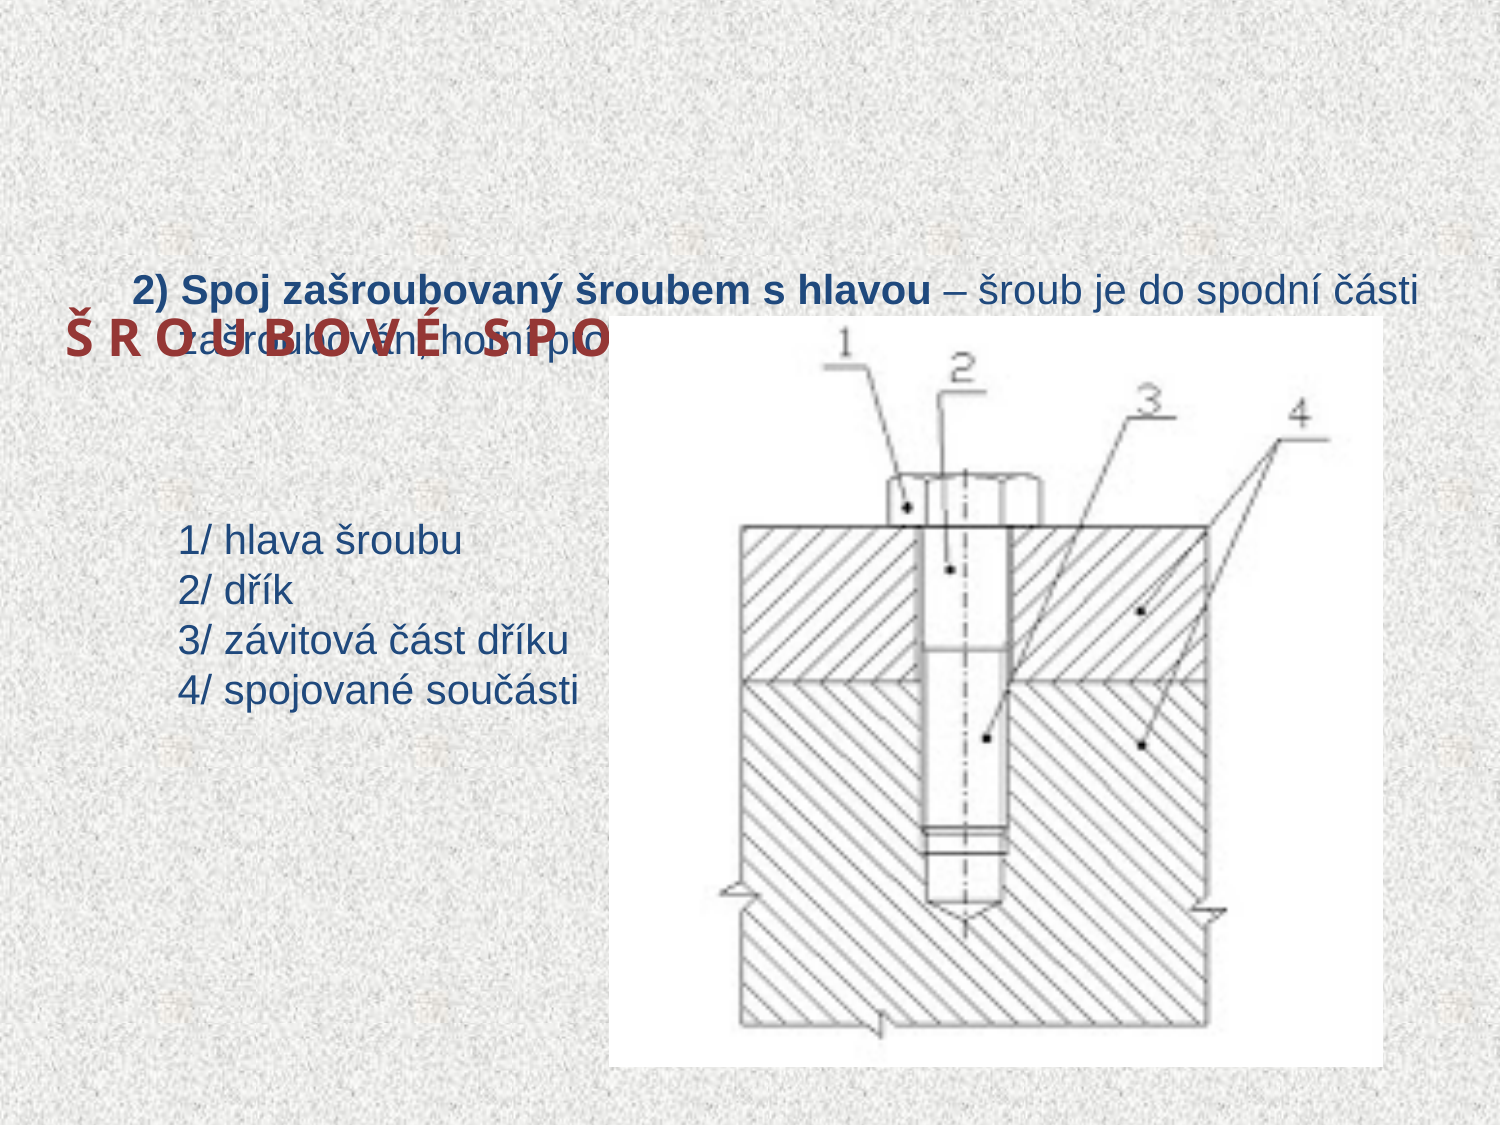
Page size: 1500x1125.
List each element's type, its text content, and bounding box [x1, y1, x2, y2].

picture [609, 316, 1383, 1067]
title Š R O U B O V É S P O J E [50, 46, 1476, 185]
list 2) Spoj zašroubovaný šroubem s hlavou – šroub je do spodní části zašroubován, horní prochází s vůlí 1/ hlava šroubu 2/ dřík 3/ závitová část dříku 4/ spojované součásti [50, 254, 1476, 998]
